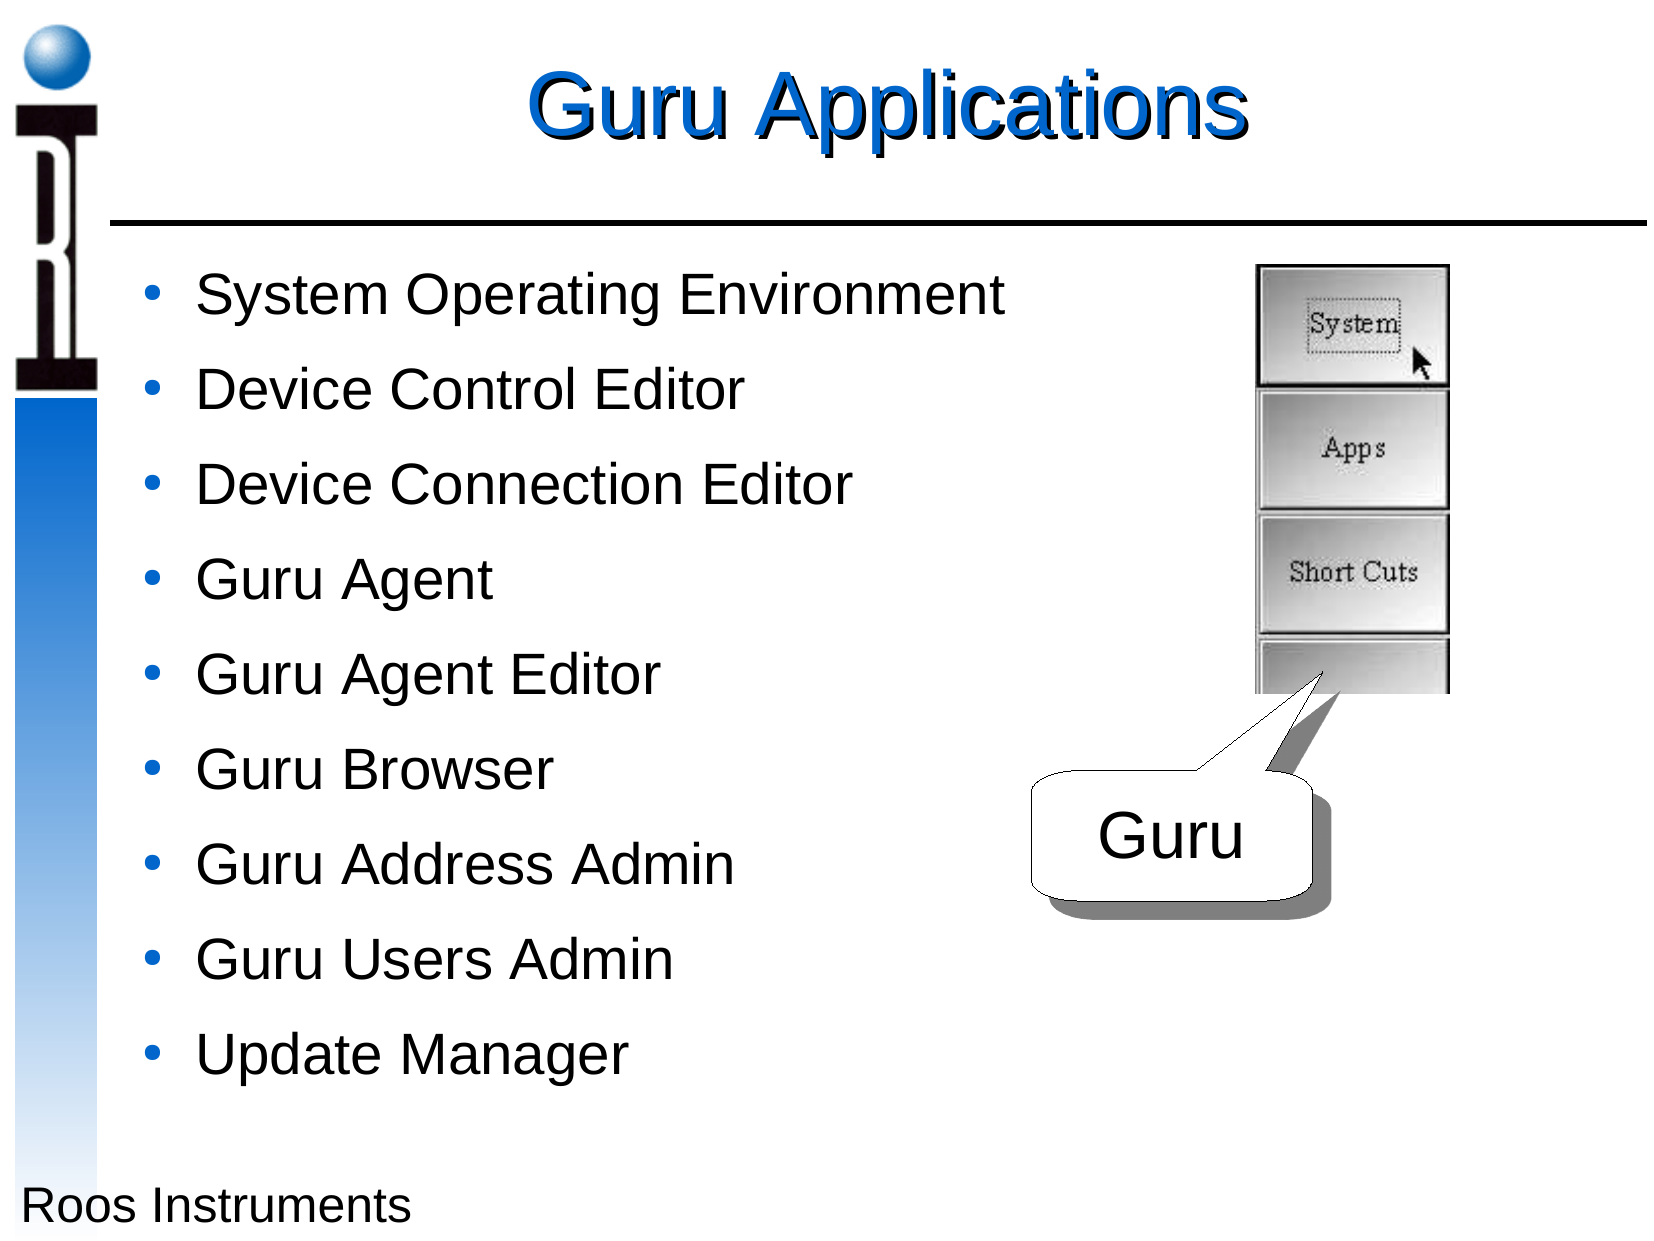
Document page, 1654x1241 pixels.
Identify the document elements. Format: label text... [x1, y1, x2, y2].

picture [11, 20, 103, 398]
title Guru Applications [121, 7, 1654, 200]
picture [1255, 264, 1450, 694]
list System Operating Environment Device Control Editor Device Connection Editor Guru Agent Guru Agent Editor Guru Browser Guru Address Admin Guru Users Admin Update Manager [124, 261, 1654, 1115]
text_box Guru [1031, 671, 1323, 902]
